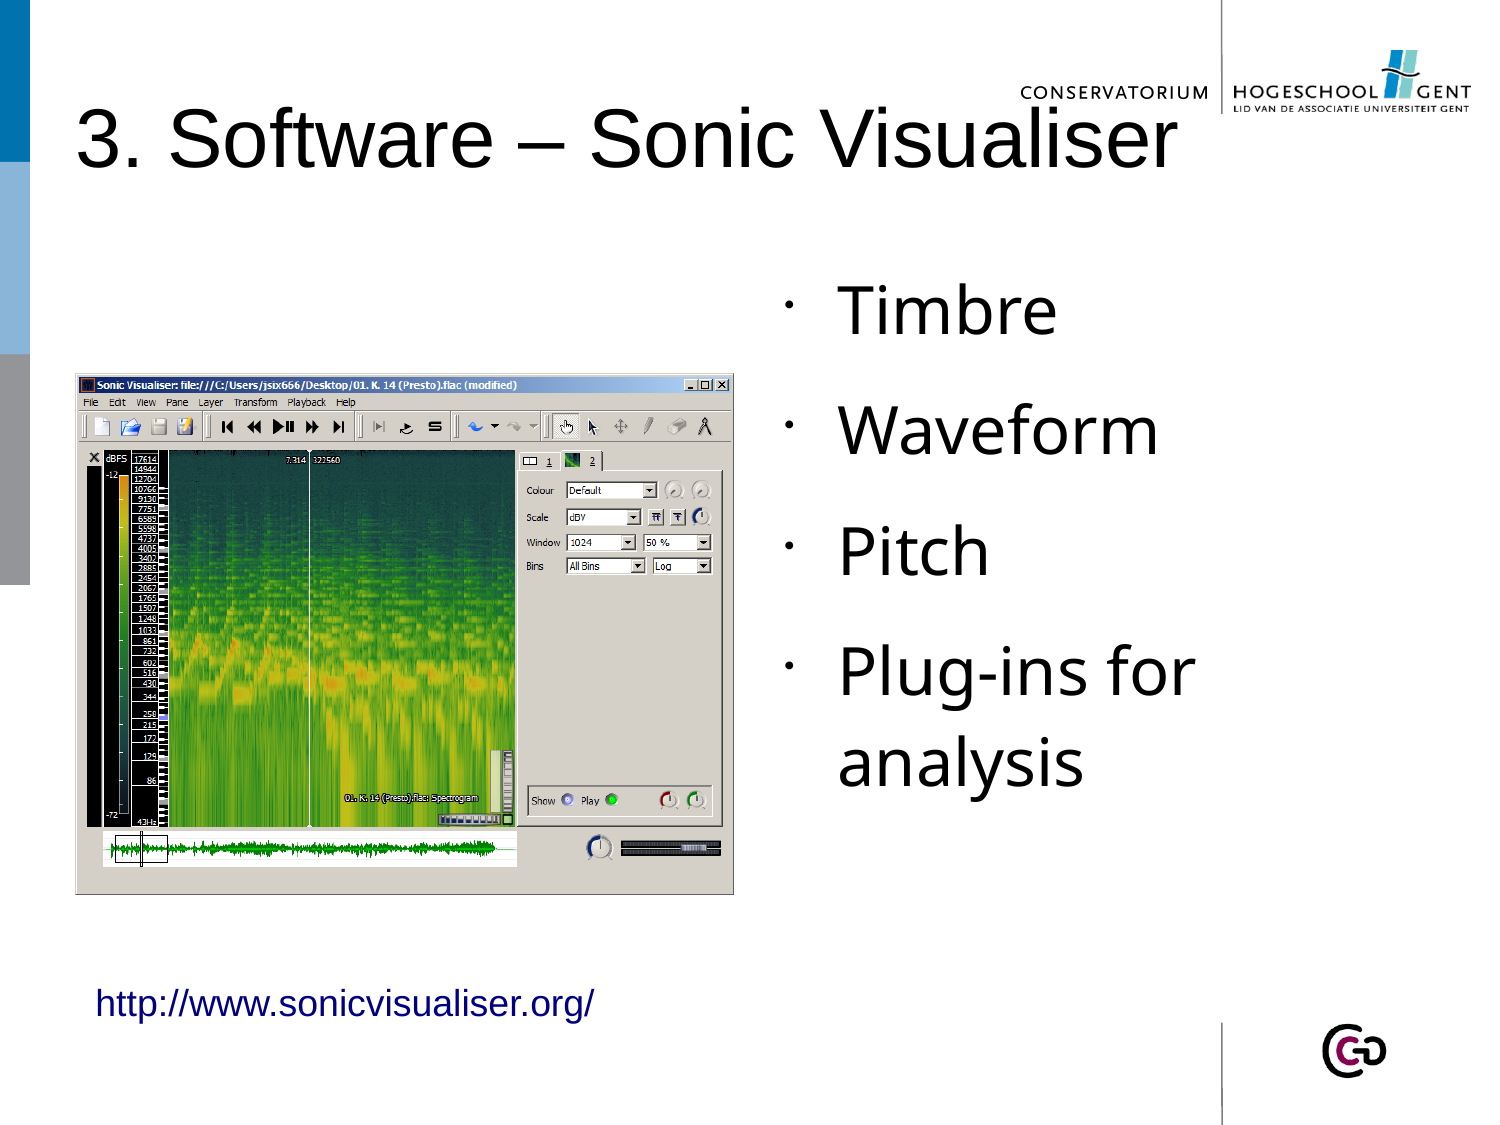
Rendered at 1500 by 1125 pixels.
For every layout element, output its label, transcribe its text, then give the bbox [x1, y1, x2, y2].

picture [0, 162, 30, 585]
picture [1425, 50, 1471, 112]
title 3. Software – Sonic Visualiser [75, 44, 1425, 233]
text_box http://www.sonicvisualiser.org/ [80, 975, 713, 1045]
picture [75, 373, 734, 895]
list Timbre Waveform Pitch Plug-ins for analysis [766, 263, 1426, 991]
picture [1298, 1011, 1410, 1090]
